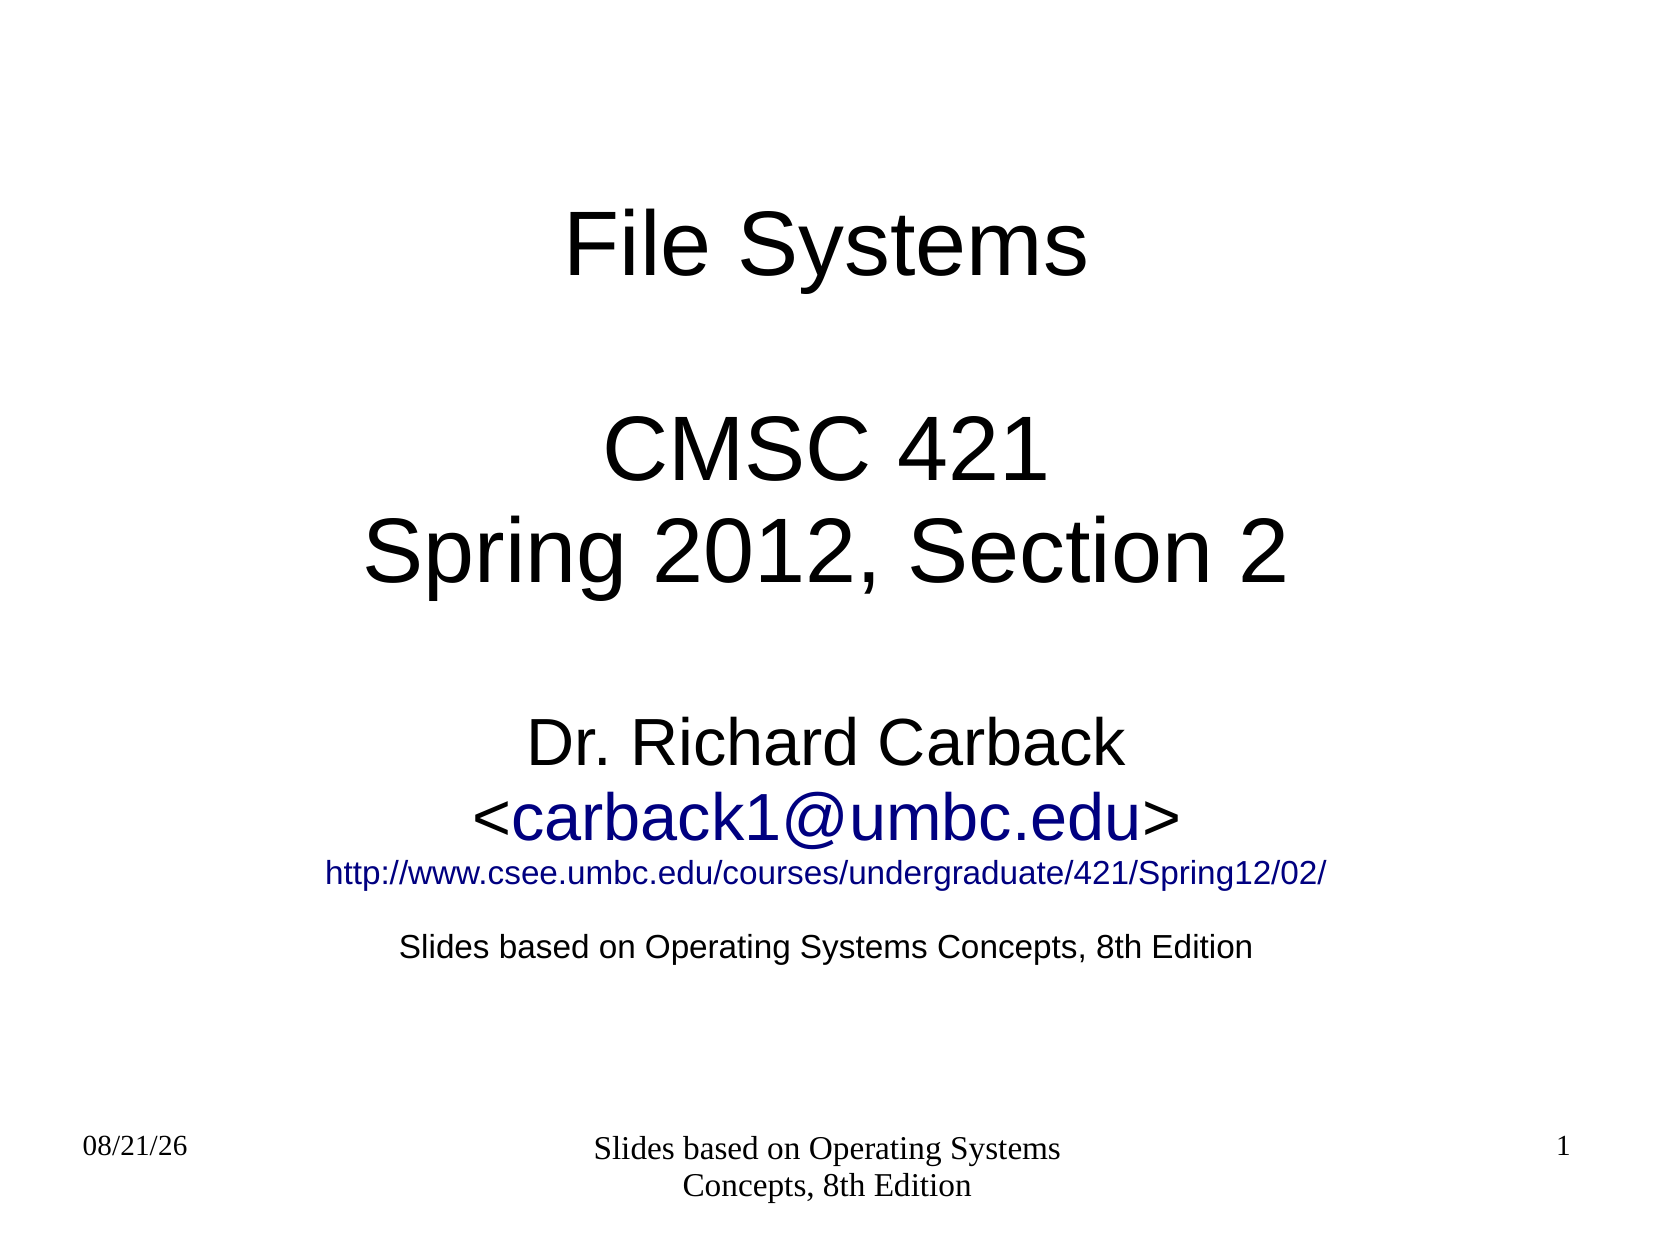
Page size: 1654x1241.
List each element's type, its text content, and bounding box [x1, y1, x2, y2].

subtitle File Systems CMSC 421 Spring 2012, Section 2 Dr. Richard Carback <carback1@umbc.edu> http://www.csee.umbc.edu/courses/undergraduate/421/Spring12/02/ Slides based on Operating Systems Concepts, 8th Edition [82, 49, 1571, 1109]
